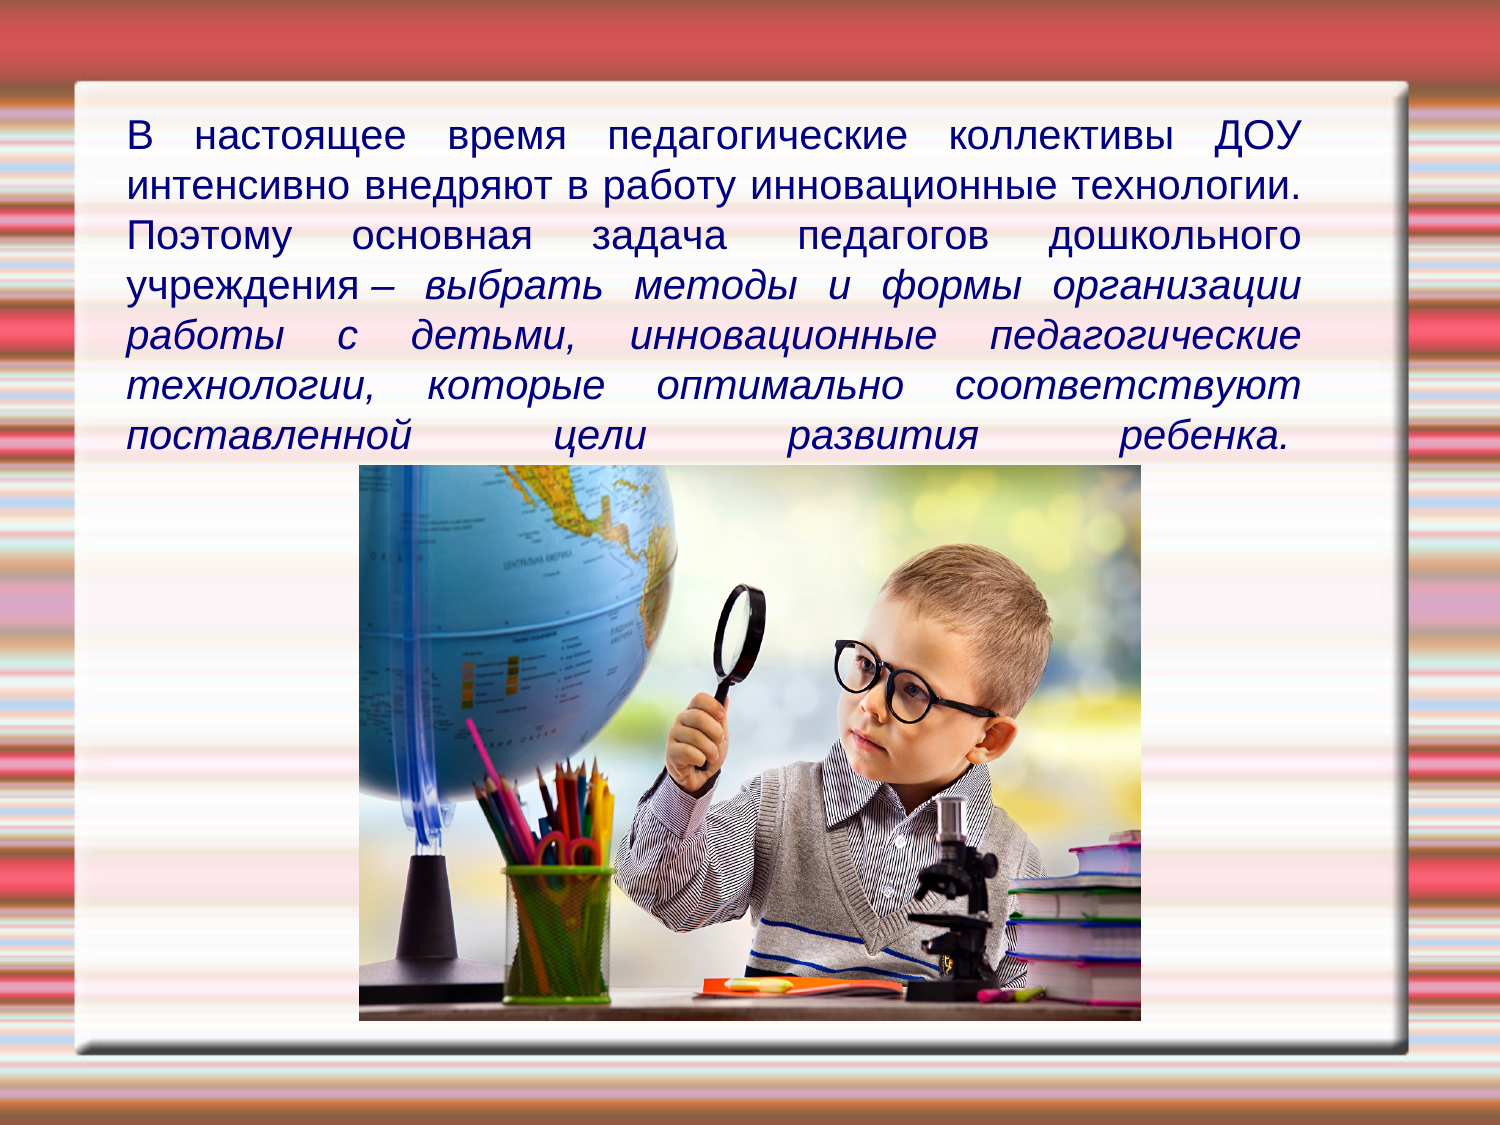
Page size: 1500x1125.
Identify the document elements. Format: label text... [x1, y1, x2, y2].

title В настоящее время педагогические коллективы ДОУ интенсивно внедряют в работу инновационные технологии. Поэтому основная задача педагогов дошкольного учреждения – выбрать методы и формы организации работы с детьми, инновационные педагогические технологии, которые оптимально соответствуют поставленной цели развития ребенка. [111, 0, 1334, 188]
picture [359, 465, 1141, 1021]
